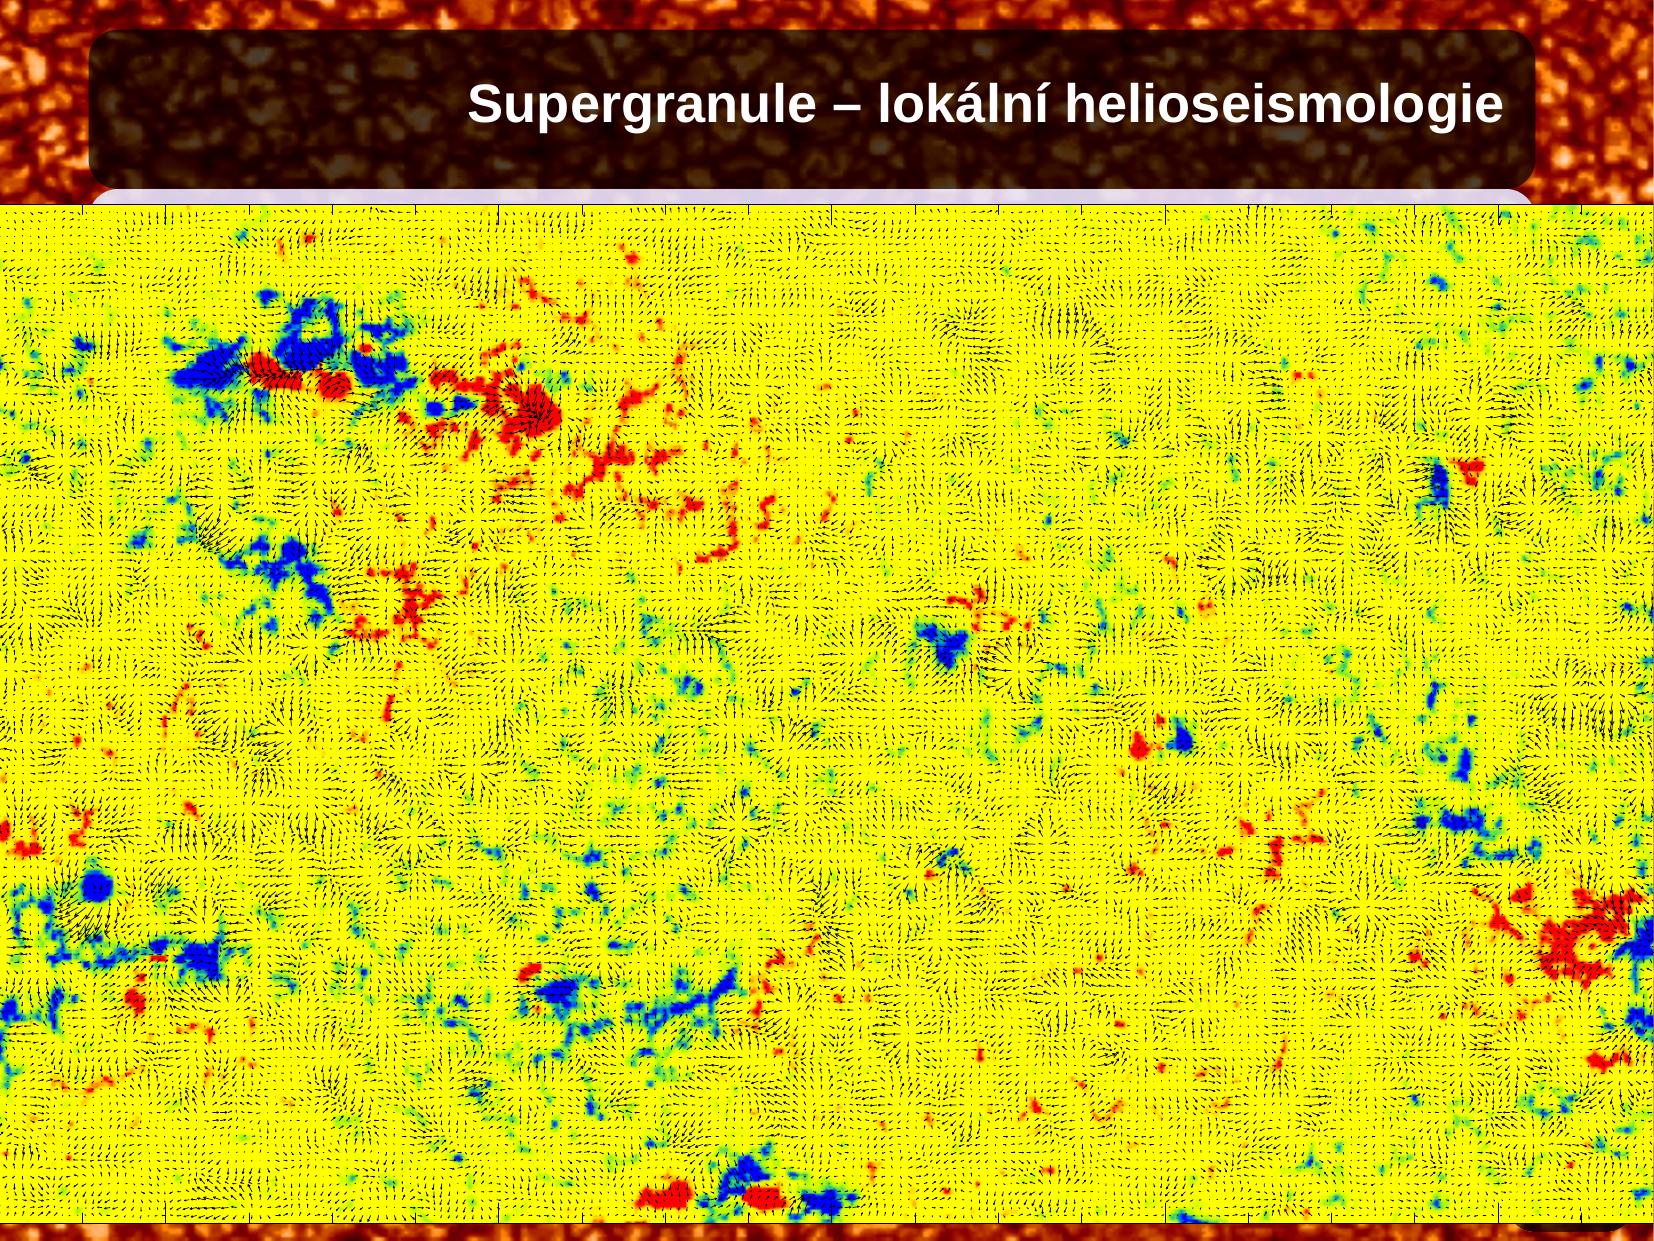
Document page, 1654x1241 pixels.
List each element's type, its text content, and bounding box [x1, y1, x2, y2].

title Supergranule – lokální helioseismologie [118, 59, 1506, 148]
picture [0, 0, 1654, 1241]
